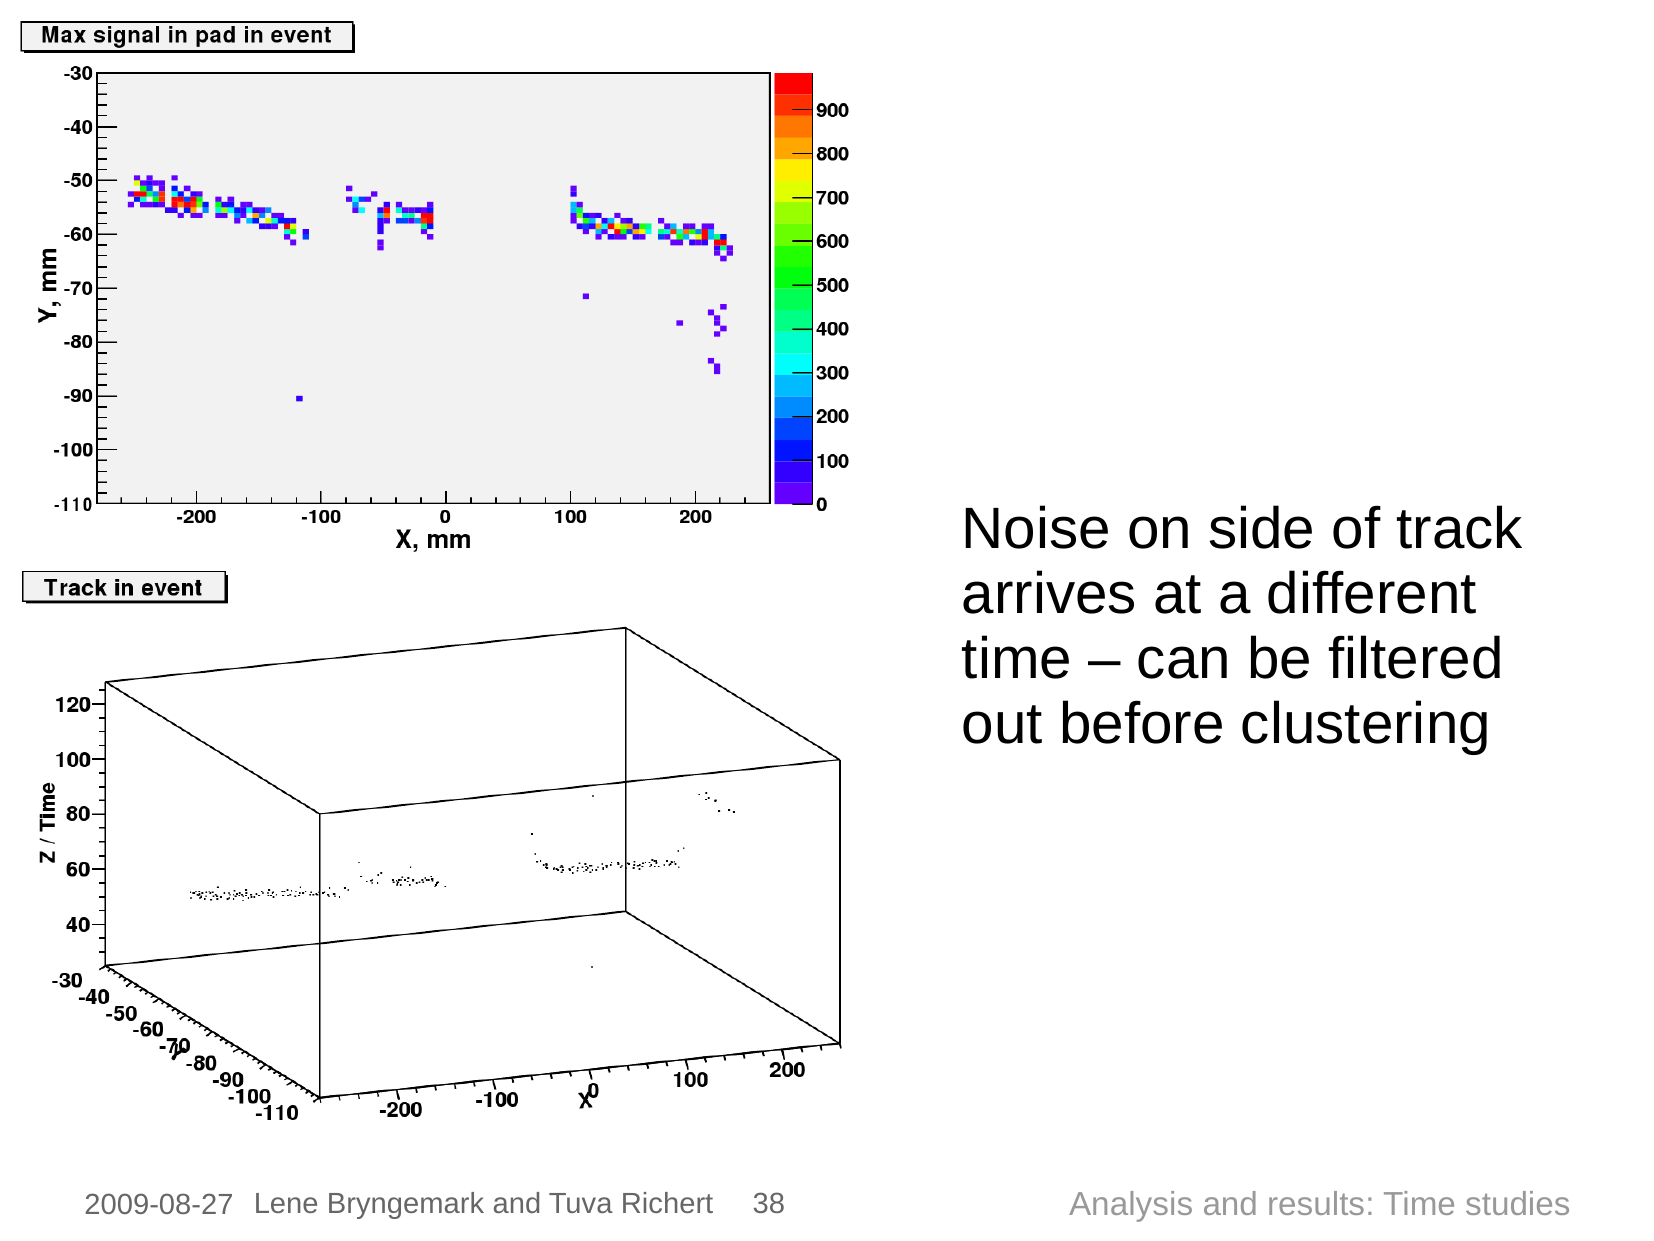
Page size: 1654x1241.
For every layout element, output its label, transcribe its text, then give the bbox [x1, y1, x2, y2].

text_box Noise on side of track arrives at a different time – can be filtered out before clustering [947, 488, 1615, 821]
title Analysis and results: Time studies [83, 1177, 1572, 1232]
picture [11, 17, 856, 561]
picture [9, 562, 856, 1133]
